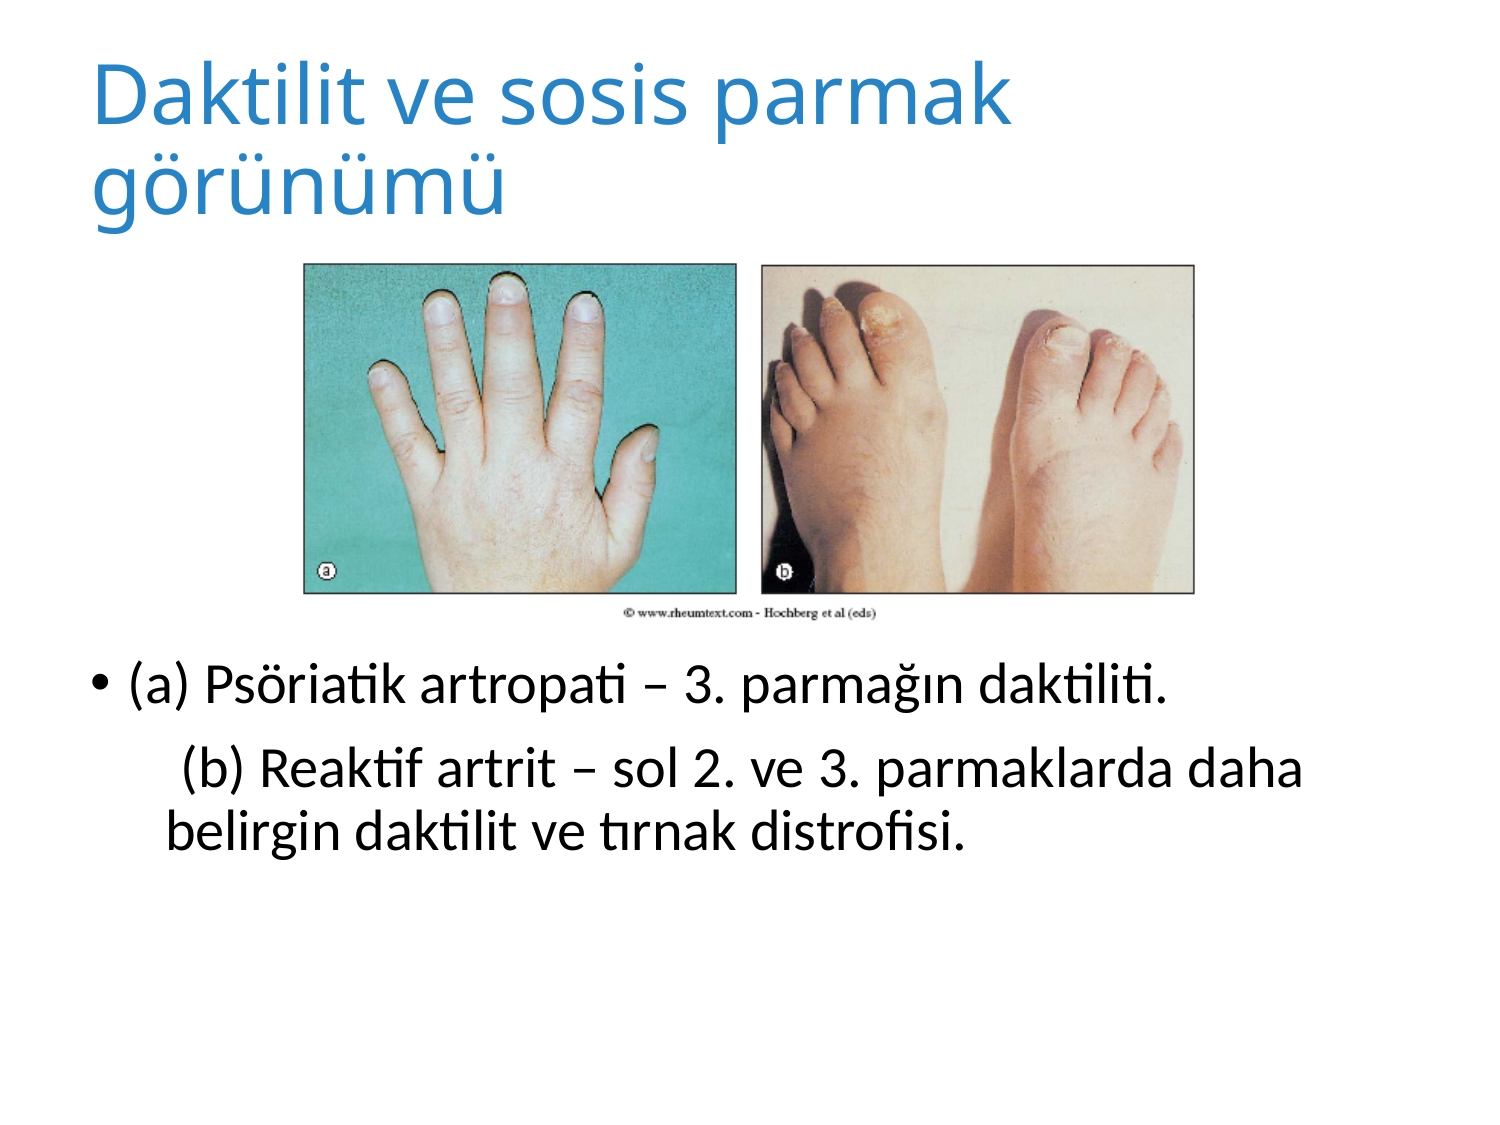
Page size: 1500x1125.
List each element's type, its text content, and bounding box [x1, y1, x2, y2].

title Daktilit ve sosis parmak görünümü [75, 45, 1426, 233]
list (a) Psöriatik artropati – 3. parmağın daktiliti. (b) Reaktif artrit – sol 2. ve 3. parmaklarda daha belirgin daktilit ve tırnak distrofisi. [75, 646, 1426, 1006]
chart [302, 262, 1198, 622]
